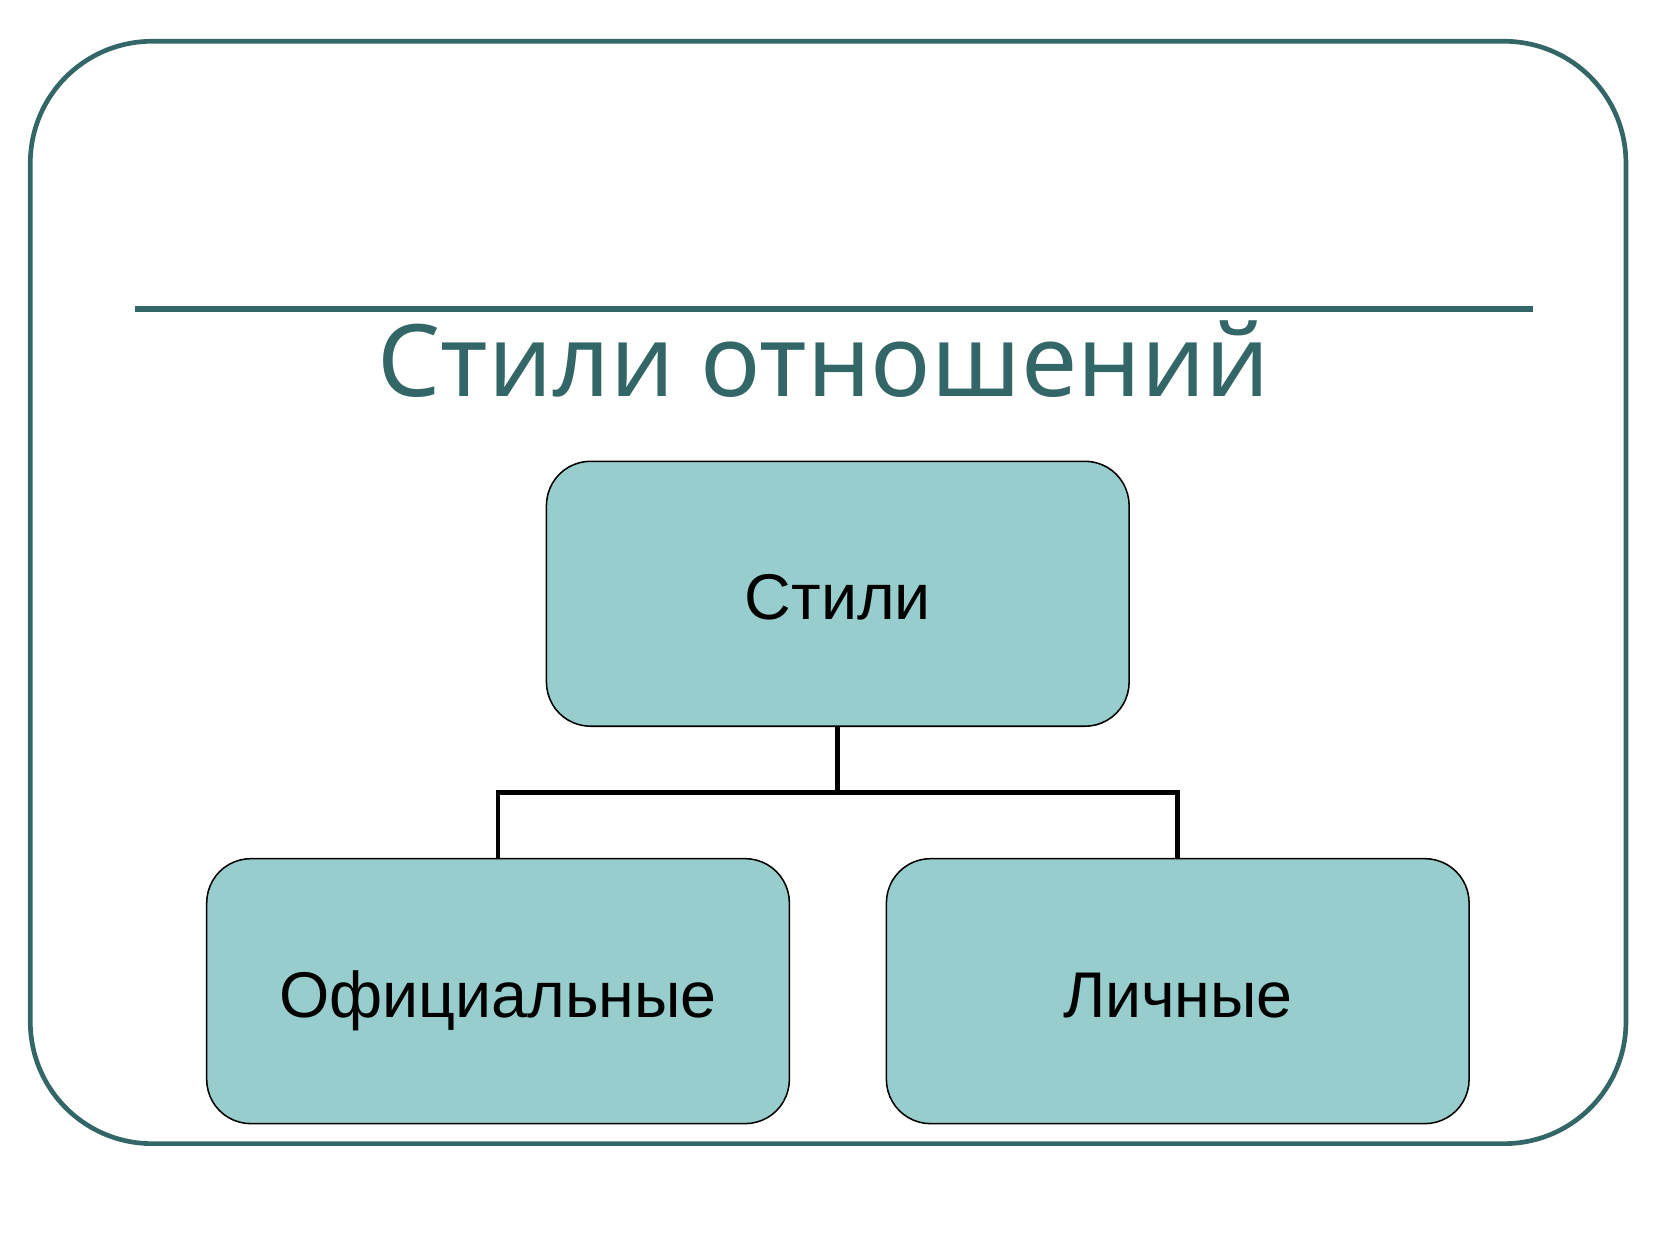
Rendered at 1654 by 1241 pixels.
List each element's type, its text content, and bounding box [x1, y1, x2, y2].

text_box Официальные [206, 858, 790, 1124]
text_box Стили [546, 461, 1130, 727]
text_box Личные [886, 858, 1470, 1124]
text_box Стили отношений [206, 236, 1470, 424]
